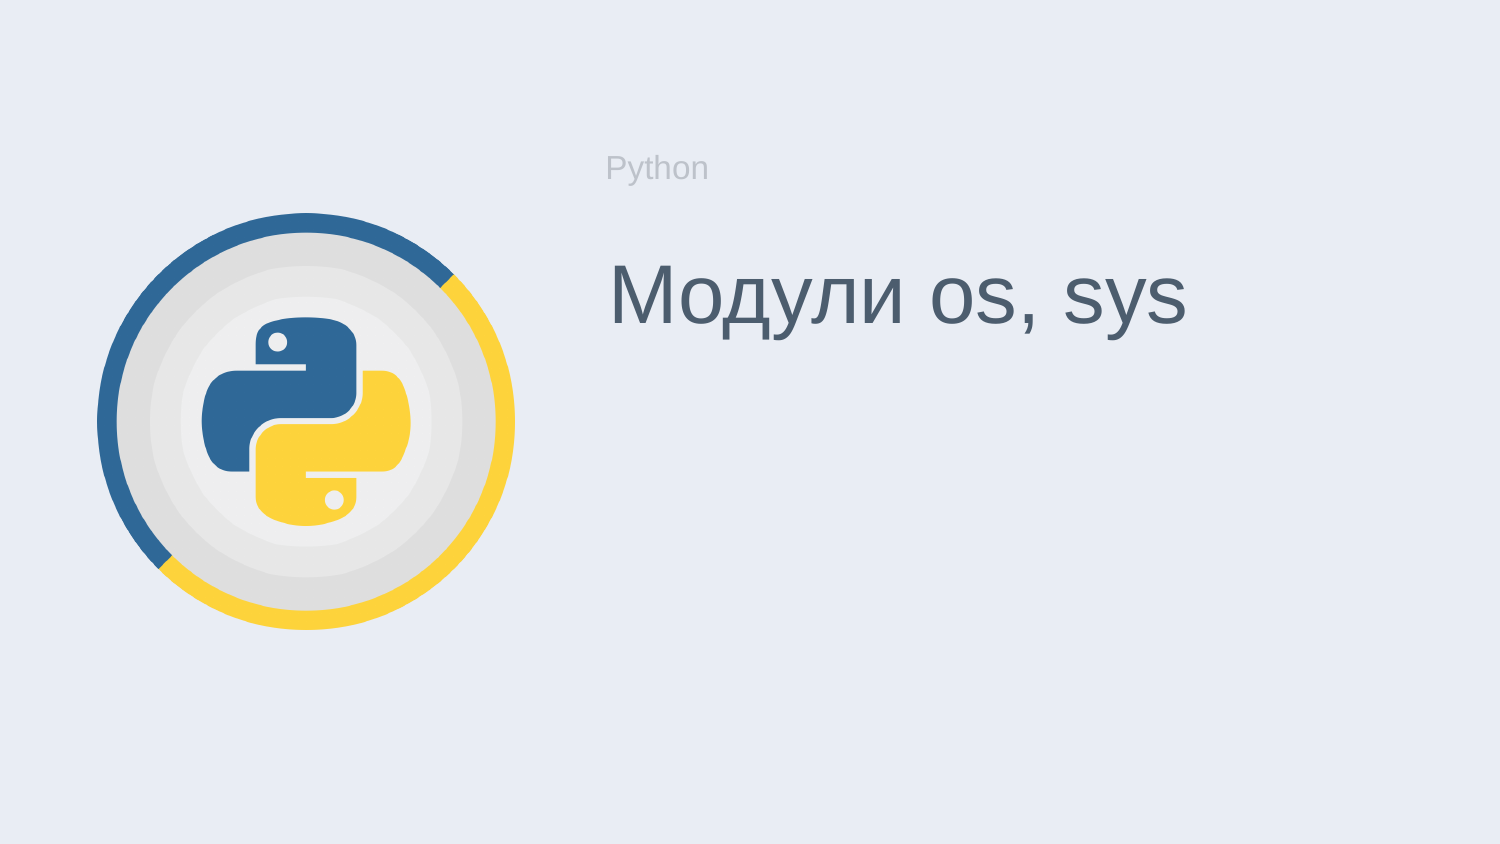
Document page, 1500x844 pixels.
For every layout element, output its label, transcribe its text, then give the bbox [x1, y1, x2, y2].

picture [97, 213, 515, 630]
title Python [601, 141, 1182, 188]
text_box Модули os, sys [603, 235, 1423, 608]
